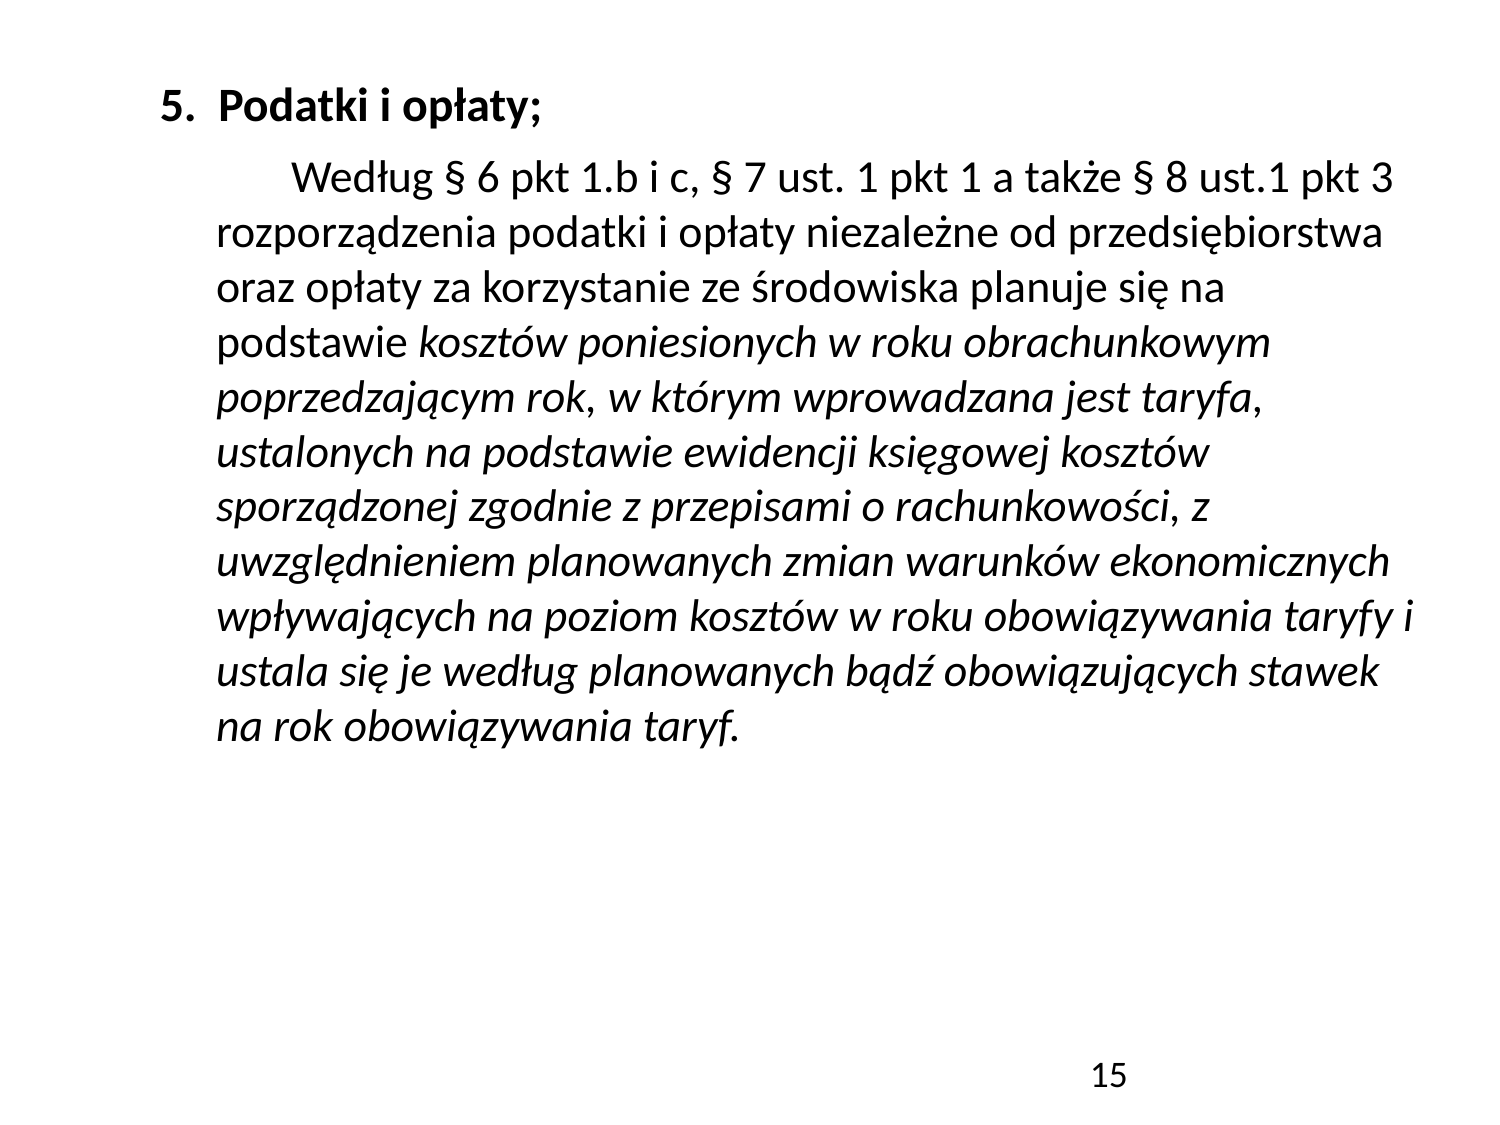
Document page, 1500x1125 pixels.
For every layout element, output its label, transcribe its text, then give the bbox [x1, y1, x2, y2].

list 5. Podatki i opłaty; Według § 6 pkt 1.b i c, § 7 ust. 1 pkt 1 a także § 8 ust.1 pkt 3 rozporządzenia podatki i opłaty niezależne od przedsiębiorstwa oraz opłaty za korzystanie ze środowiska planuje się na podstawie kosztów poniesionych w roku obrachunkowym poprzedzającym rok, w którym wprowadzana jest taryfa, ustalonych na podstawie ewidencji księgowej kosztów sporządzonej zgodnie z przepisami o rachunkowości, z uwzględnieniem planowanych zmian warunków ekonomicznych wpływających na poziom kosztów w roku obowiązywania taryfy i ustala się je według planowanych bądź obowiązujących stawek na rok obowiązywania taryf. [88, 66, 1439, 1017]
text_box 15 [1074, 1042, 1426, 1103]
